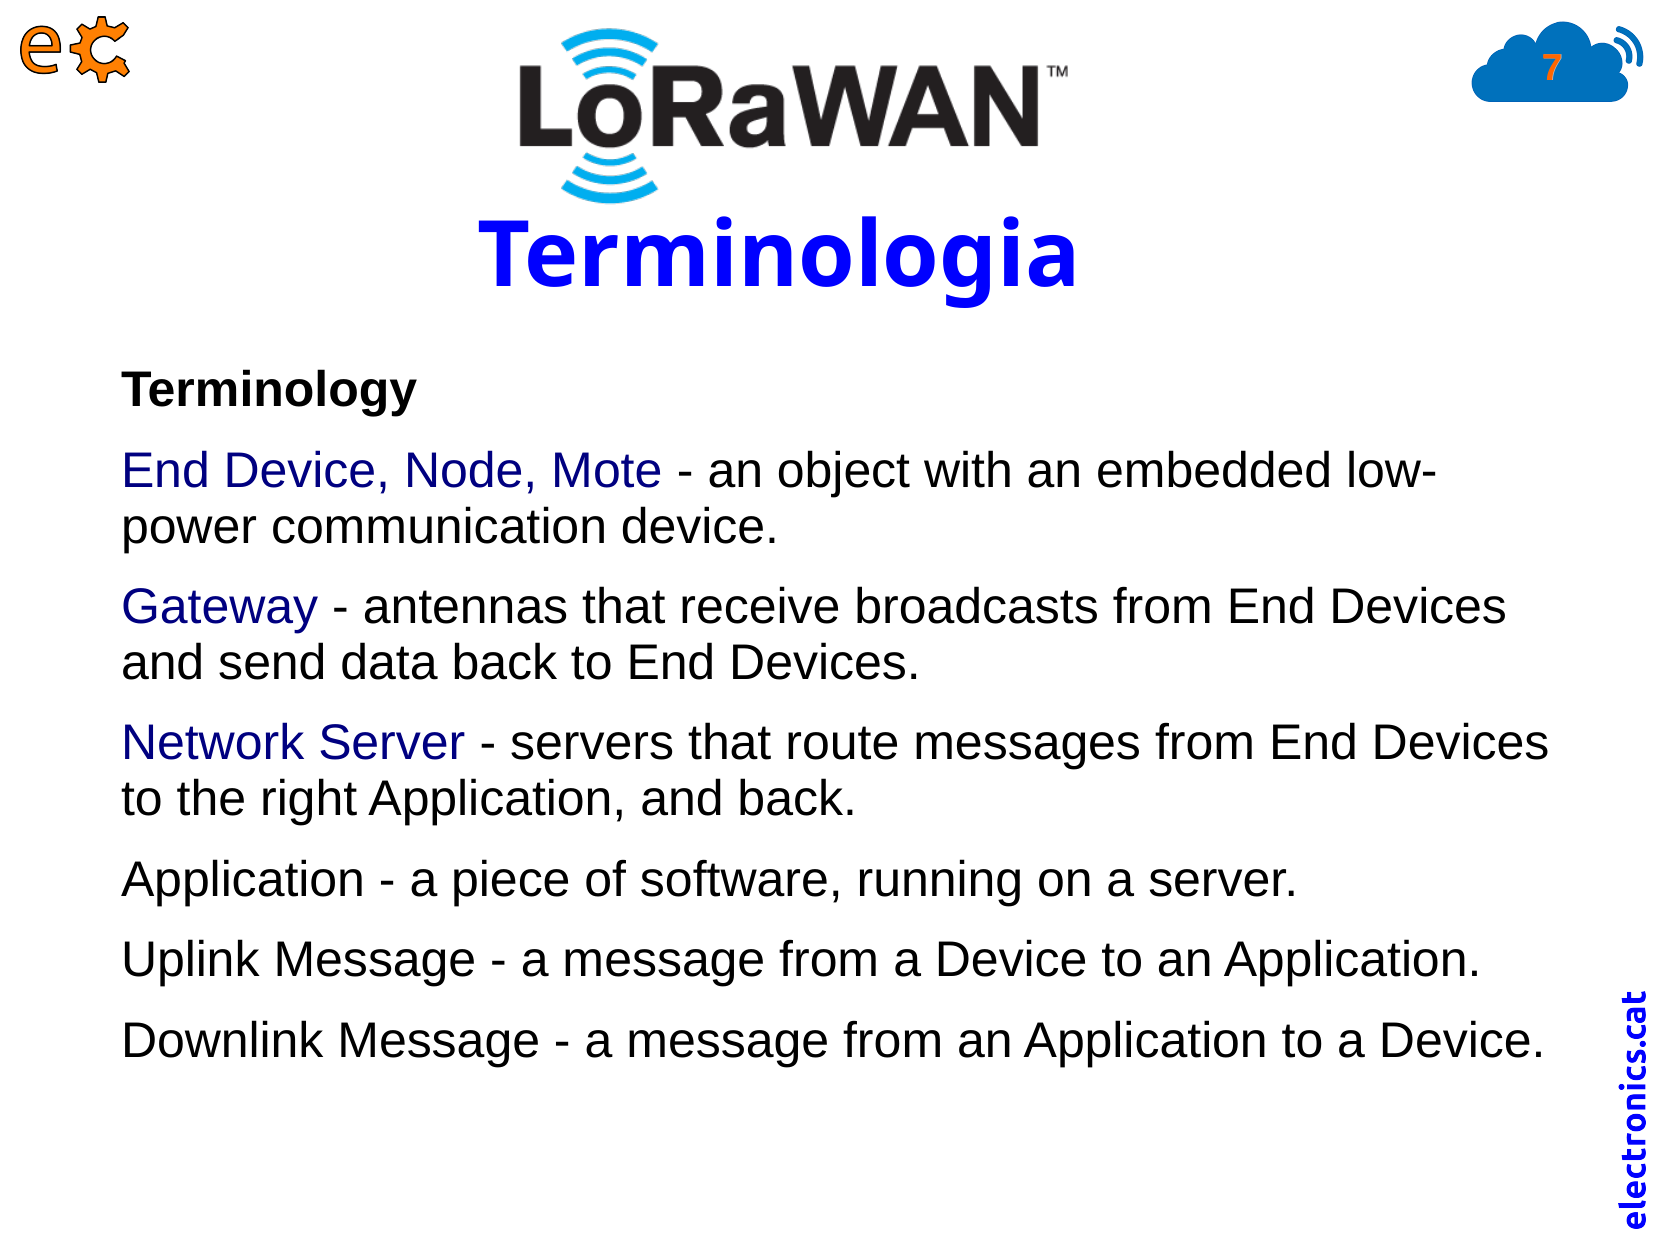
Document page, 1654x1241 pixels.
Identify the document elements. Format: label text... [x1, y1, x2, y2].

title Terminologia [0, 147, 1619, 355]
picture [405, 0, 1146, 284]
text_box Terminology End Device, Node, Mote - an object with an embedded low-power communication device. Gateway - antennas that receive broadcasts from End Devices and send data back to End Devices. Network Server - servers that route messages from End Devices to the right Application, and back. Application - a piece of software, running on a server. Uplink Message - a message from a Device to an Application. Downlink Message - a message from an Application to a Device. [106, 354, 1583, 1241]
picture [1618, 991, 1646, 1229]
text_box <número> [1526, 38, 1654, 109]
picture [1464, 16, 1650, 106]
picture [20, 16, 130, 83]
